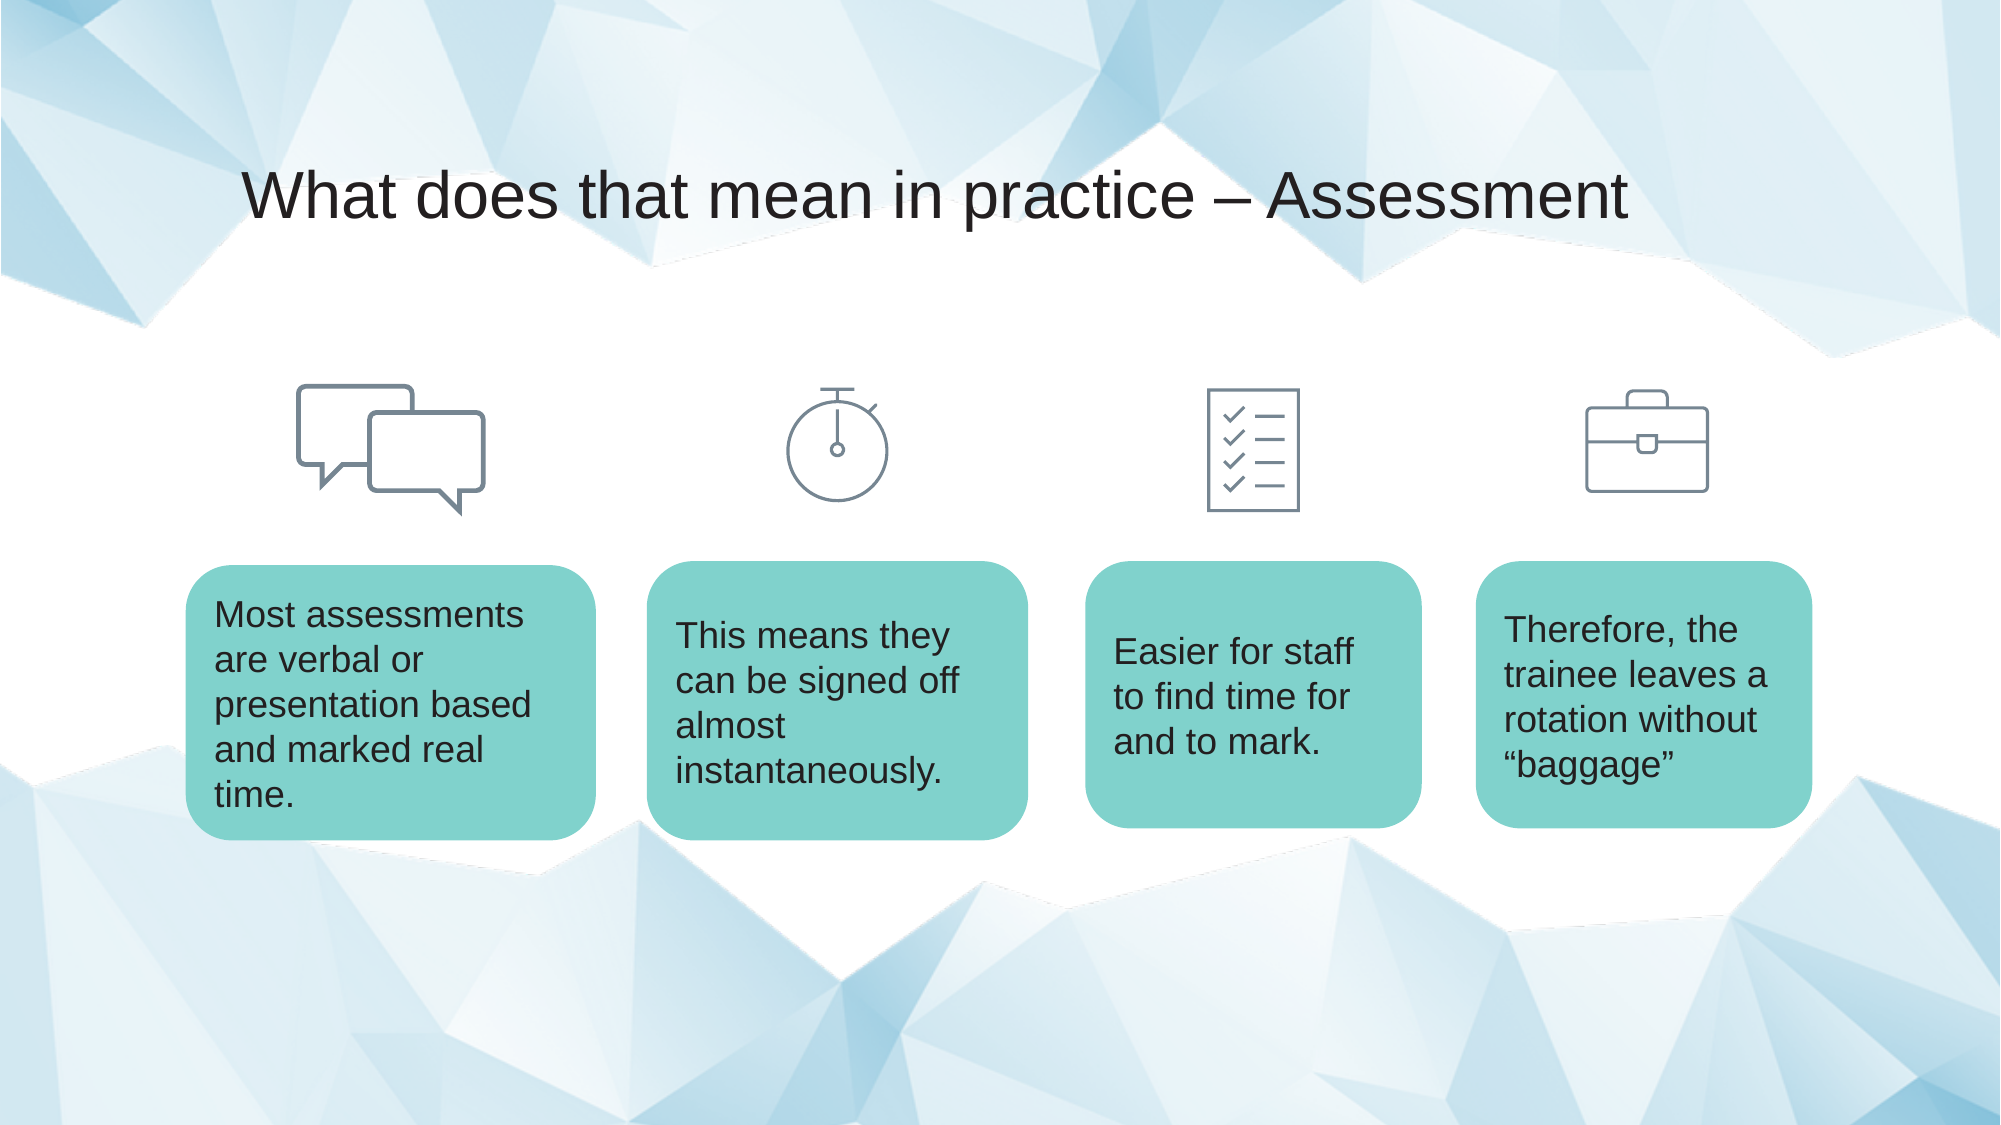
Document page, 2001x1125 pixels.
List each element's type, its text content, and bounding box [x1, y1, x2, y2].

text_box This means they can be signed off almost instantaneously. [646, 561, 1029, 841]
picture [1178, 375, 1329, 526]
text_box Most assessments are verbal or presentation based and marked real time. [185, 565, 596, 841]
picture [1569, 368, 1720, 519]
picture [762, 368, 913, 519]
picture [0, 745, 2000, 1125]
title What does that mean in practice – Assessment [226, 153, 1952, 242]
text_box Easier for staff to find time for and to mark. [1085, 561, 1422, 829]
picture [0, 0, 2000, 566]
text_box Therefore, the trainee leaves a rotation without “baggage” [1475, 561, 1813, 829]
